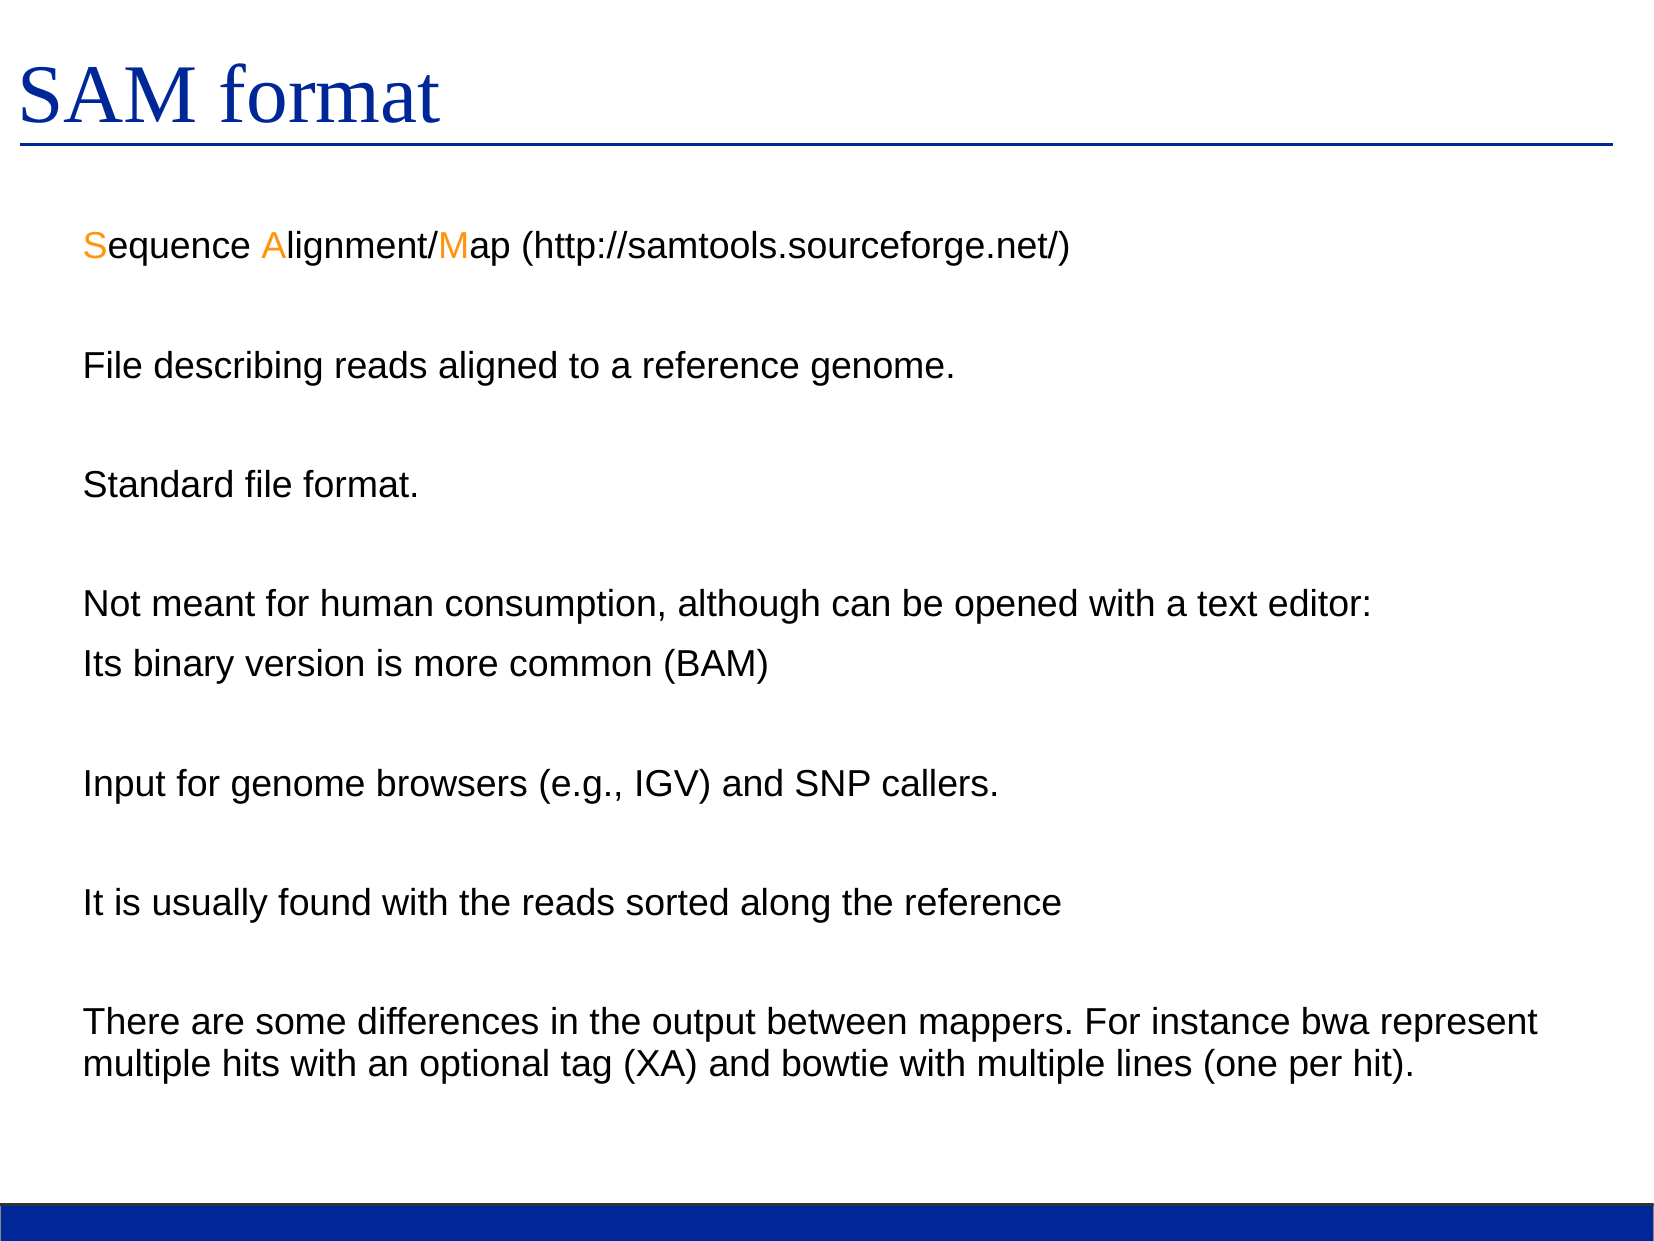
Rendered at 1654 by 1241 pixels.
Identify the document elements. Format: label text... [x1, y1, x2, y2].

title SAM format [17, 0, 1589, 198]
list Sequence Alignment/Map (http://samtools.sourceforge.net/) File describing reads aligned to a reference genome. Standard file format. Not meant for human consumption, although can be opened with a text editor: Its binary version is more common (BAM) Input for genome browsers (e.g., IGV) and SNP callers. It is usually found with the reads sorted along the reference There are some differences in the output between mappers. For instance bwa represent multiple hits with an optional tag (XA) and bowtie with multiple lines (one per hit). [82, 224, 1571, 1109]
